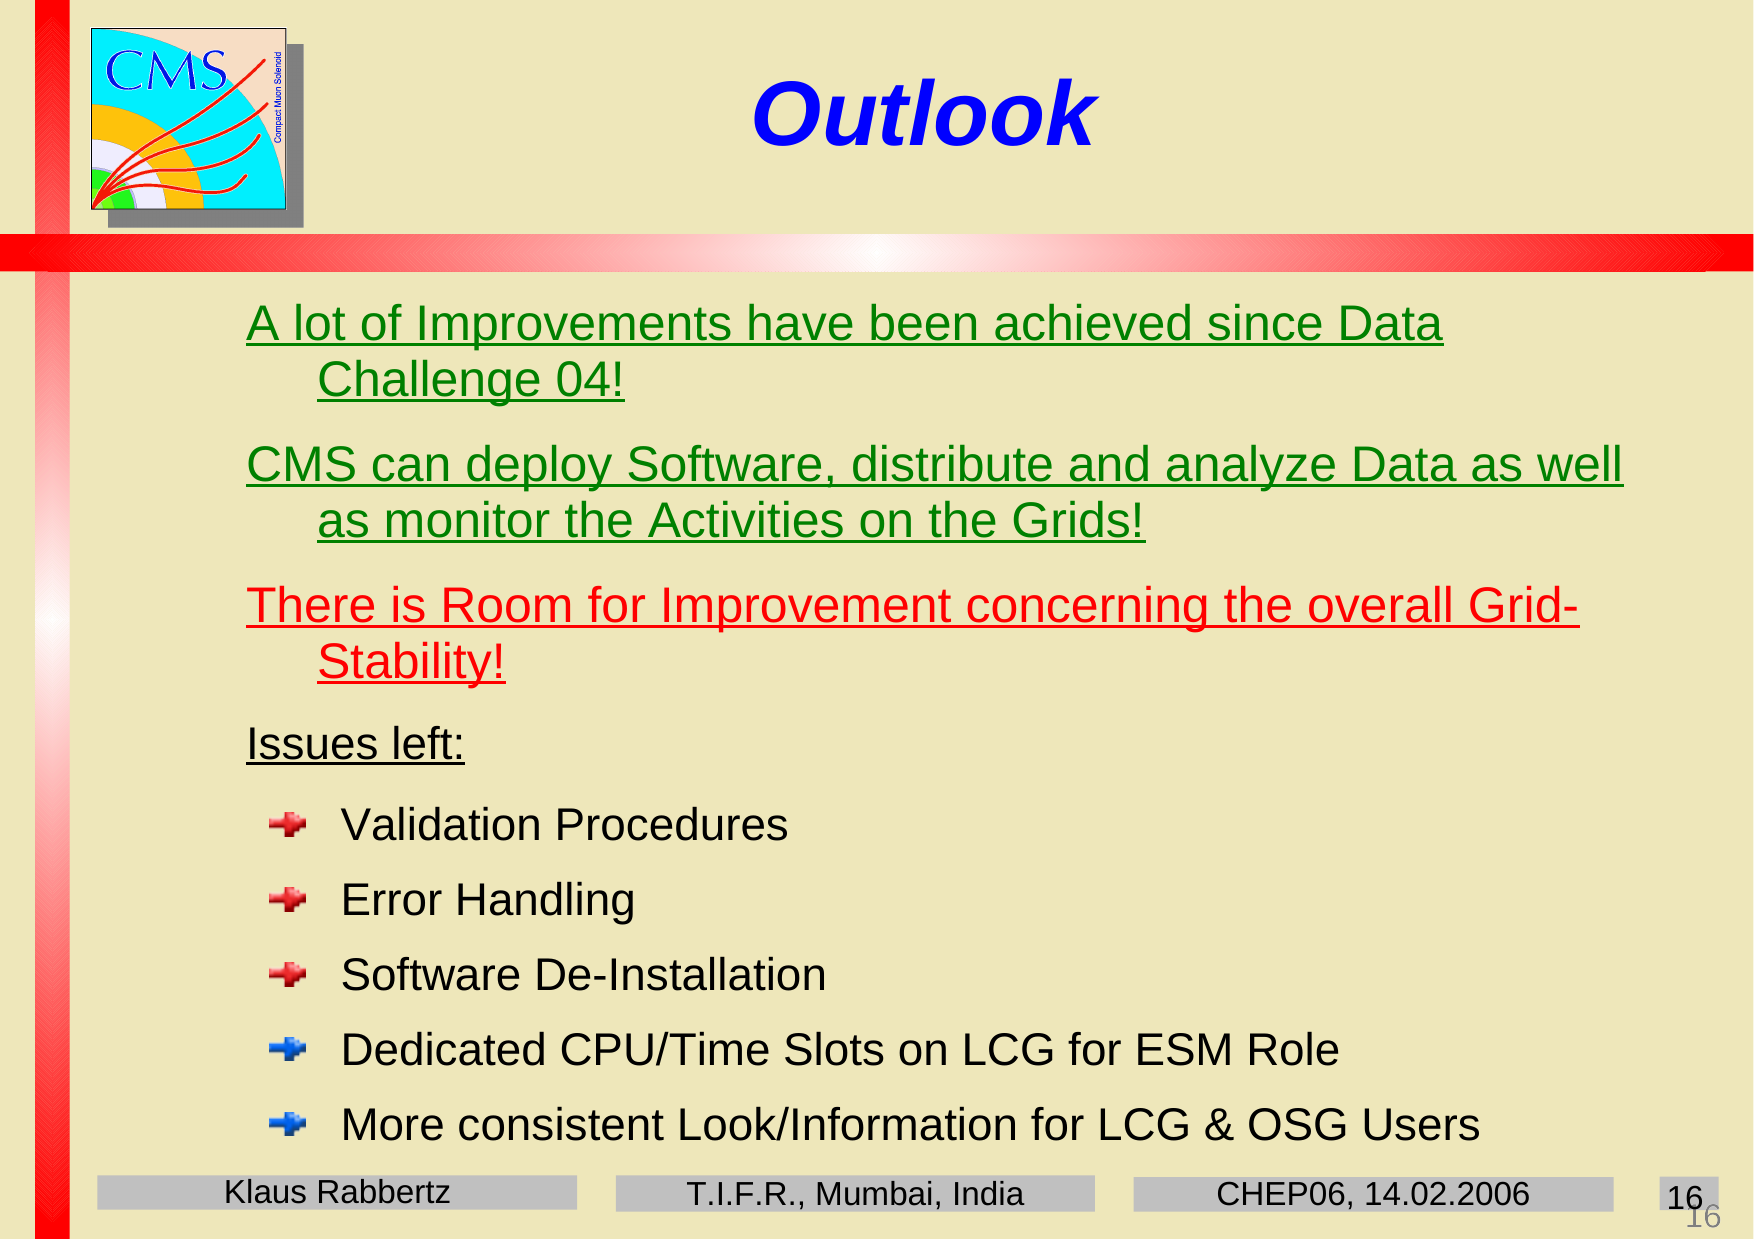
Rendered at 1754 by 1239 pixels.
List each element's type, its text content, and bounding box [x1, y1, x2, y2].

list A lot of Improvements have been achieved since Data Challenge 04! CMS can deploy Software, distribute and analyze Data as well as monitor the Activities on the Grids! There is Room for Improvement concerning the overall Grid-Stability! Issues left: Validation Procedures Error Handling Software De-Installation Dedicated CPU/Time Slots on LCG for ESM Role More consistent Look/Information for LCG & OSG Users [151, 295, 1650, 1150]
picture [90, 27, 282, 210]
title Outlook [282, 10, 1566, 217]
